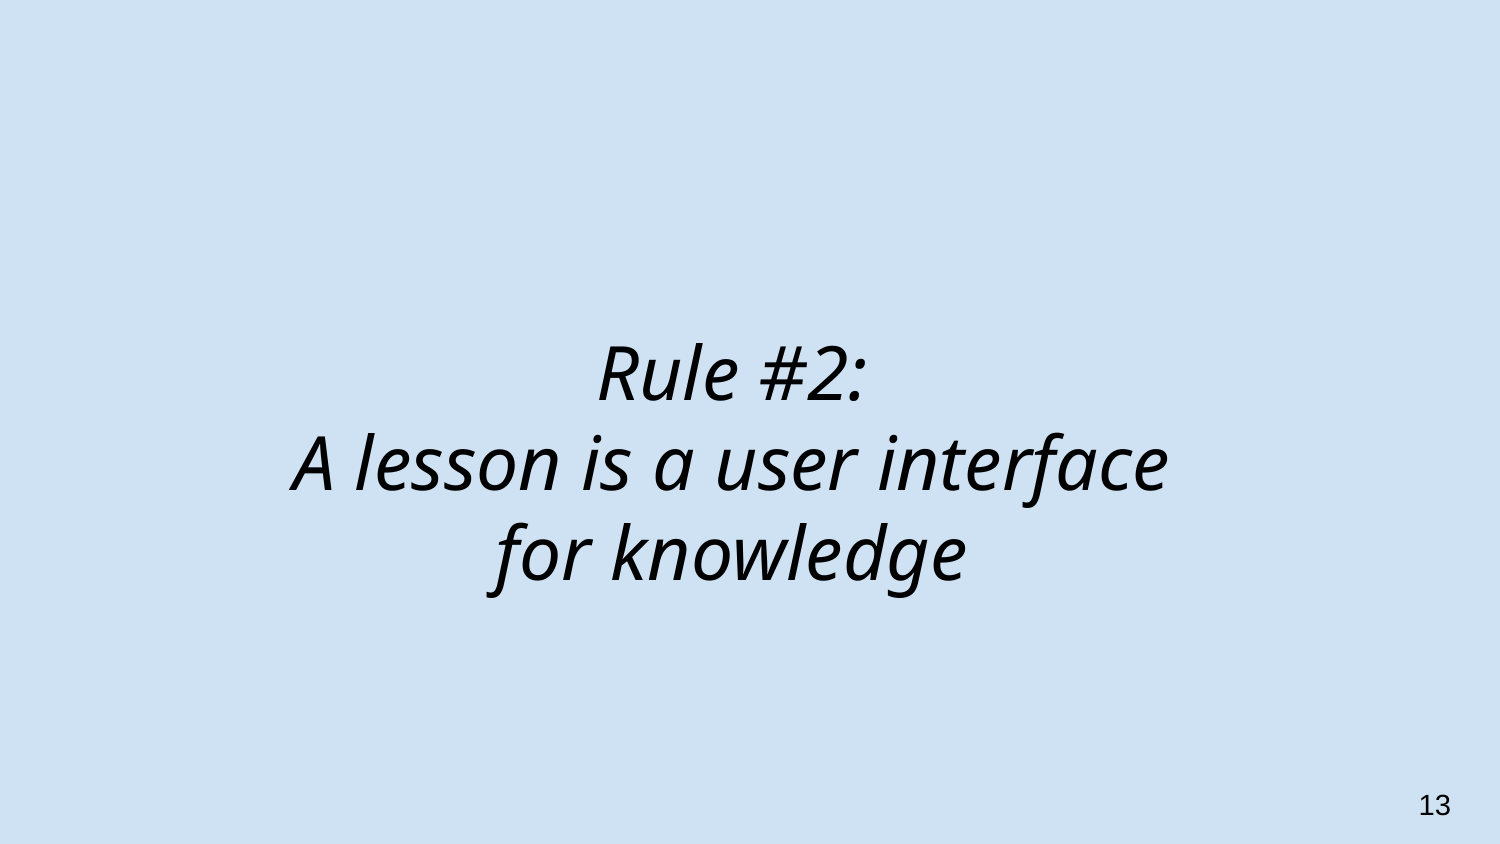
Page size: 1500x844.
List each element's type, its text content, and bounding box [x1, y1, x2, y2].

text_box Rule #2: A lesson is a user interface for knowledge [160, 310, 1304, 615]
